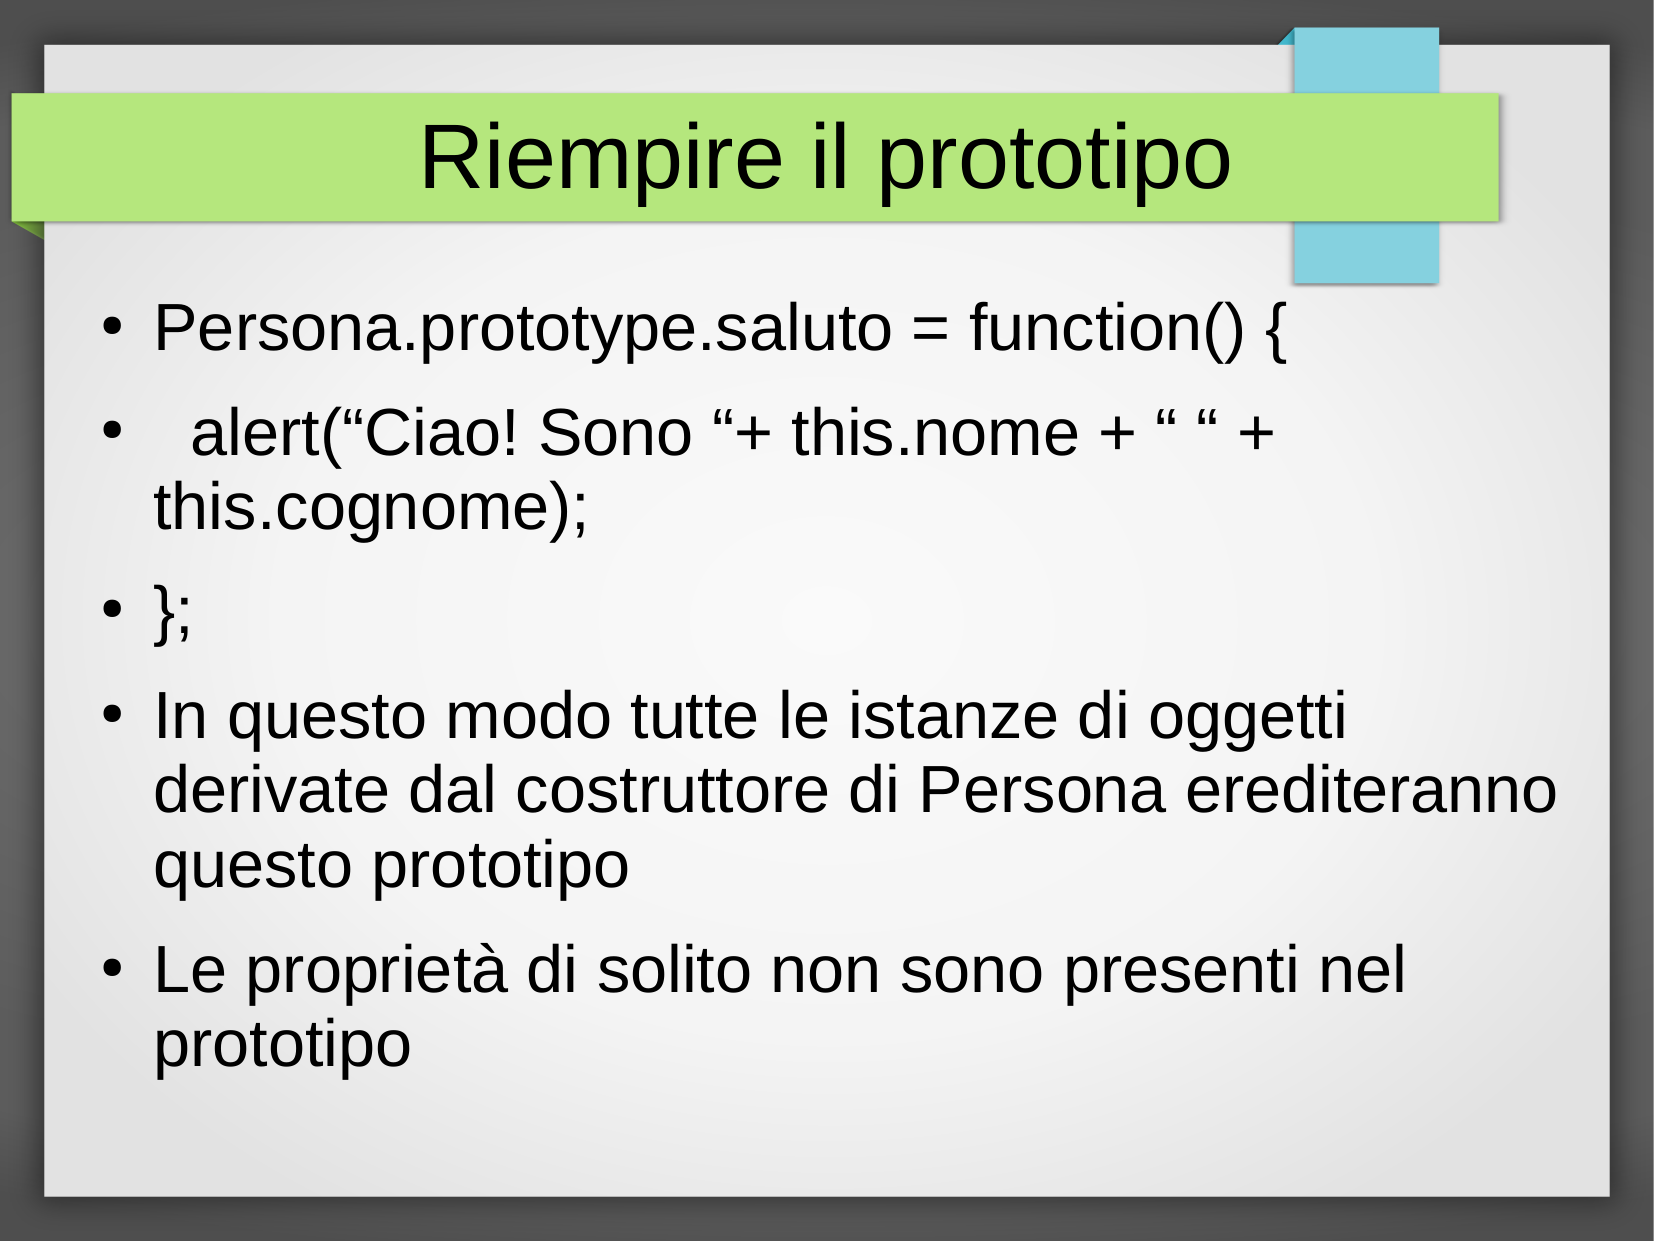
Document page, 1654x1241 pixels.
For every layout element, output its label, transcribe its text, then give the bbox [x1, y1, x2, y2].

list Persona.prototype.saluto = function() { alert(“Ciao! Sono “+ this.nome + “ “ + this.cognome); }; In questo modo tutte le istanze di oggetti derivate dal costruttore di Persona erediteranno questo prototipo Le proprietà di solito non sono presenti nel prototipo [82, 290, 1571, 1170]
title Riempire il prototipo [82, 52, 1571, 260]
picture [0, 0, 1654, 1241]
